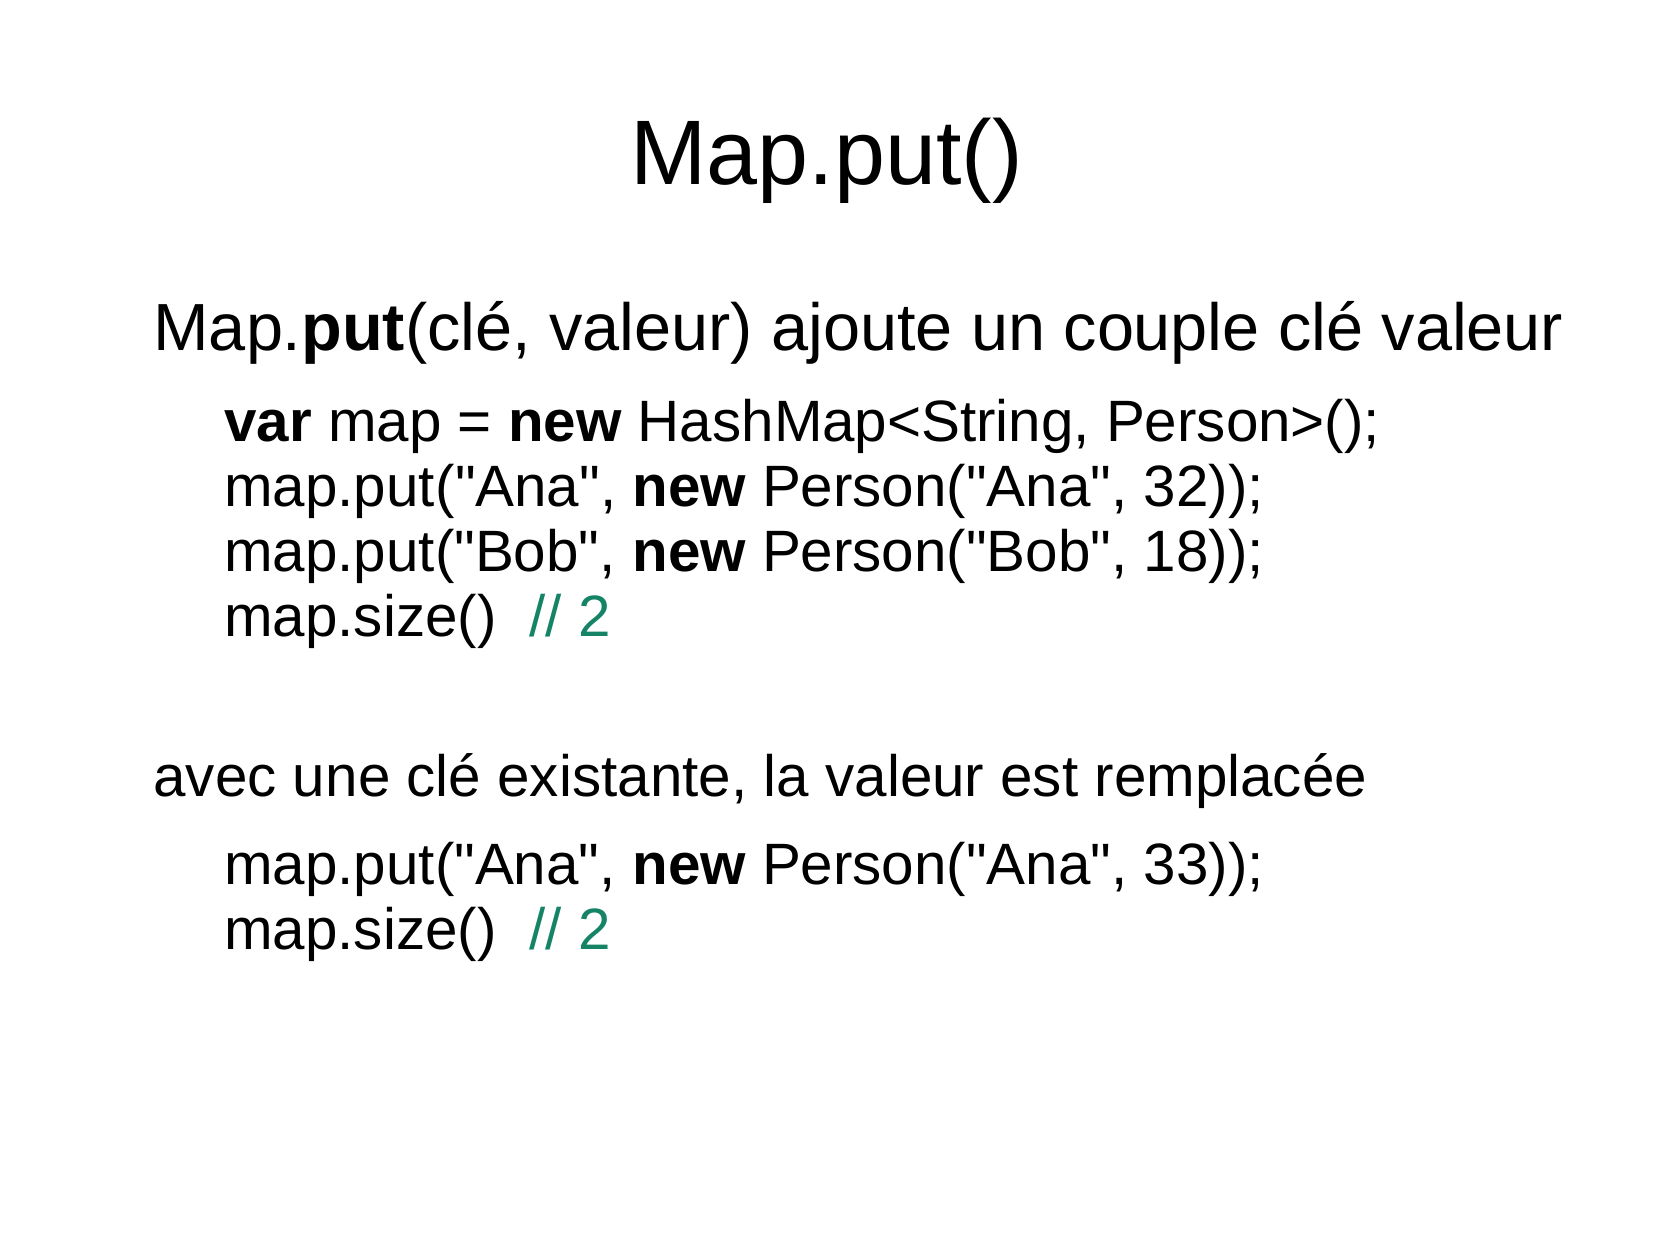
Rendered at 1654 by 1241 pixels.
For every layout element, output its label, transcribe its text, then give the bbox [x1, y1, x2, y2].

title Map.put() [82, 49, 1571, 257]
list Map.put(clé, valeur) ajoute un couple clé valeur var map = new HashMap<String, Person>(); map.put("Ana", new Person("Ana", 32)); map.put("Bob", new Person("Bob", 18)); map.size() // 2 avec une clé existante, la valeur est remplacée map.put("Ana", new Person("Ana", 33)); map.size() // 2 [82, 290, 1571, 1010]
